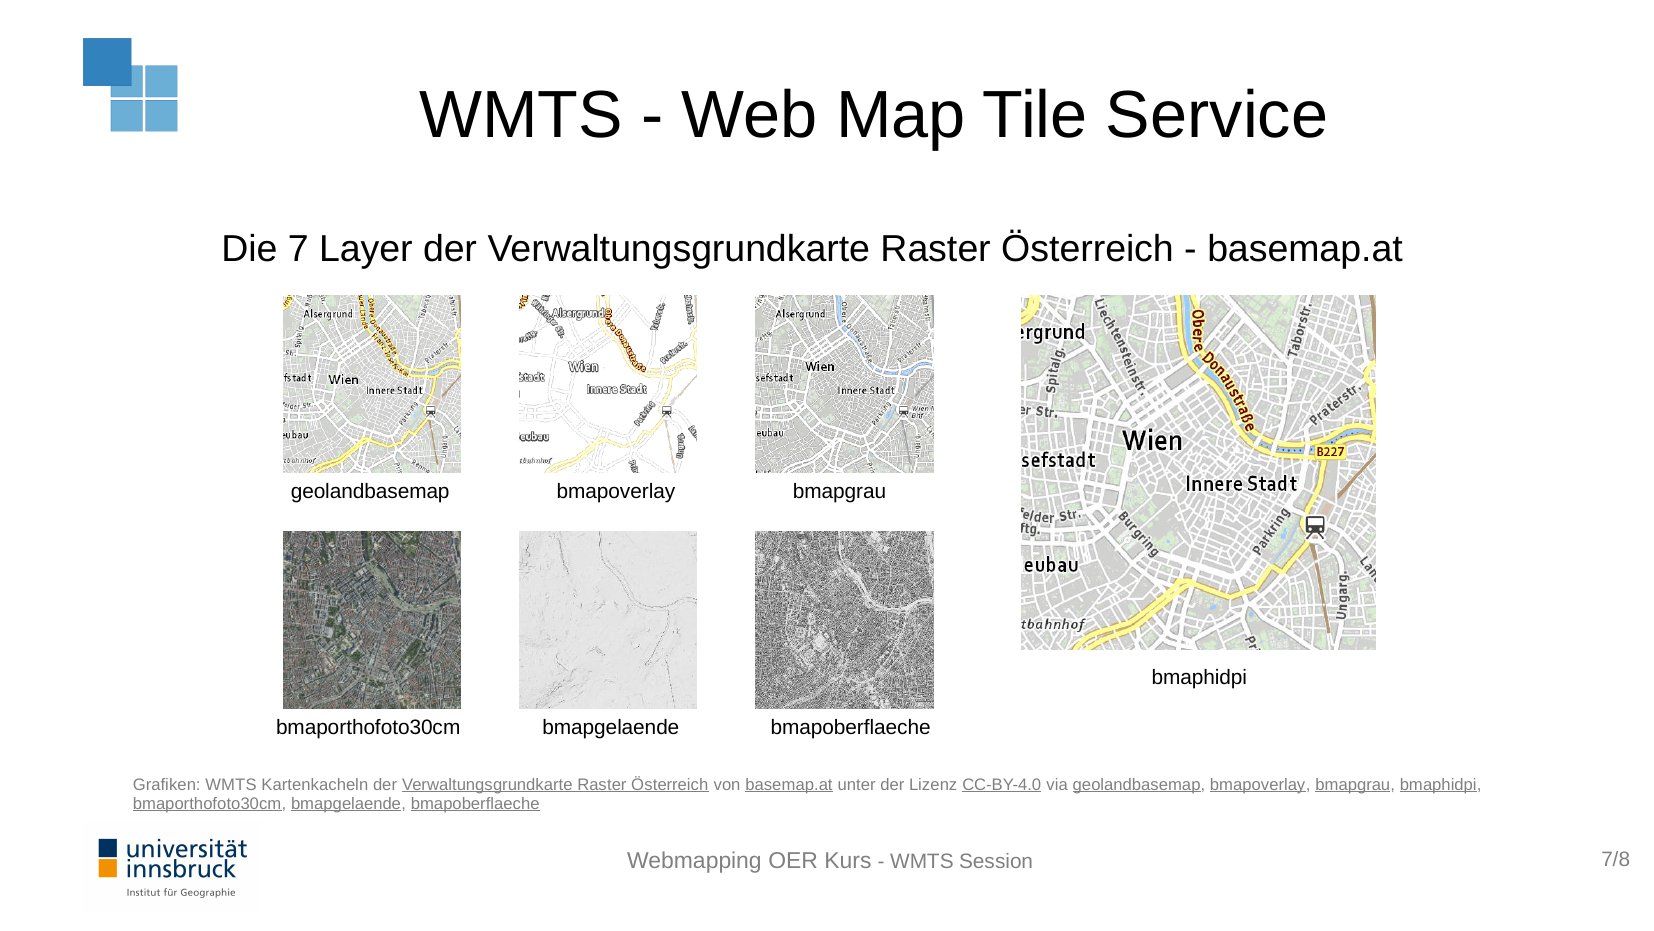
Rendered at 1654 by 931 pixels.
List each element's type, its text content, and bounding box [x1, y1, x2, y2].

picture [519, 531, 697, 709]
text_box Grafiken: WMTS Kartenkacheln der Verwaltungsgrundkarte Raster Österreich von basemap.at unter der Lizenz CC-BY-4.0 via geolandbasemap, bmapoverlay, bmapgrau, bmaphidpi, bmaporthofoto30cm, bmapgelaende, bmapoberflaeche [118, 767, 1536, 821]
text_box Die 7 Layer der Verwaltungsgrundkarte Raster Österreich - basemap.at [206, 220, 1447, 296]
title WMTS - Web Map Tile Service [206, 37, 1542, 193]
picture [1021, 296, 1376, 650]
picture [755, 296, 934, 473]
picture [283, 531, 461, 708]
text_box bmaporthofoto30cm [261, 708, 483, 747]
picture [283, 296, 461, 472]
picture [519, 296, 697, 473]
text_box bmapgelaende [527, 708, 713, 747]
picture [755, 531, 934, 708]
picture [82, 37, 178, 132]
picture [82, 822, 263, 912]
text_box geolandbasemap [276, 472, 469, 511]
text_box bmapoverlay [541, 472, 697, 511]
text_box bmaphidpi [1136, 658, 1329, 697]
text_box bmapgrau [778, 472, 911, 511]
text_box bmapoberflaeche [755, 708, 948, 747]
